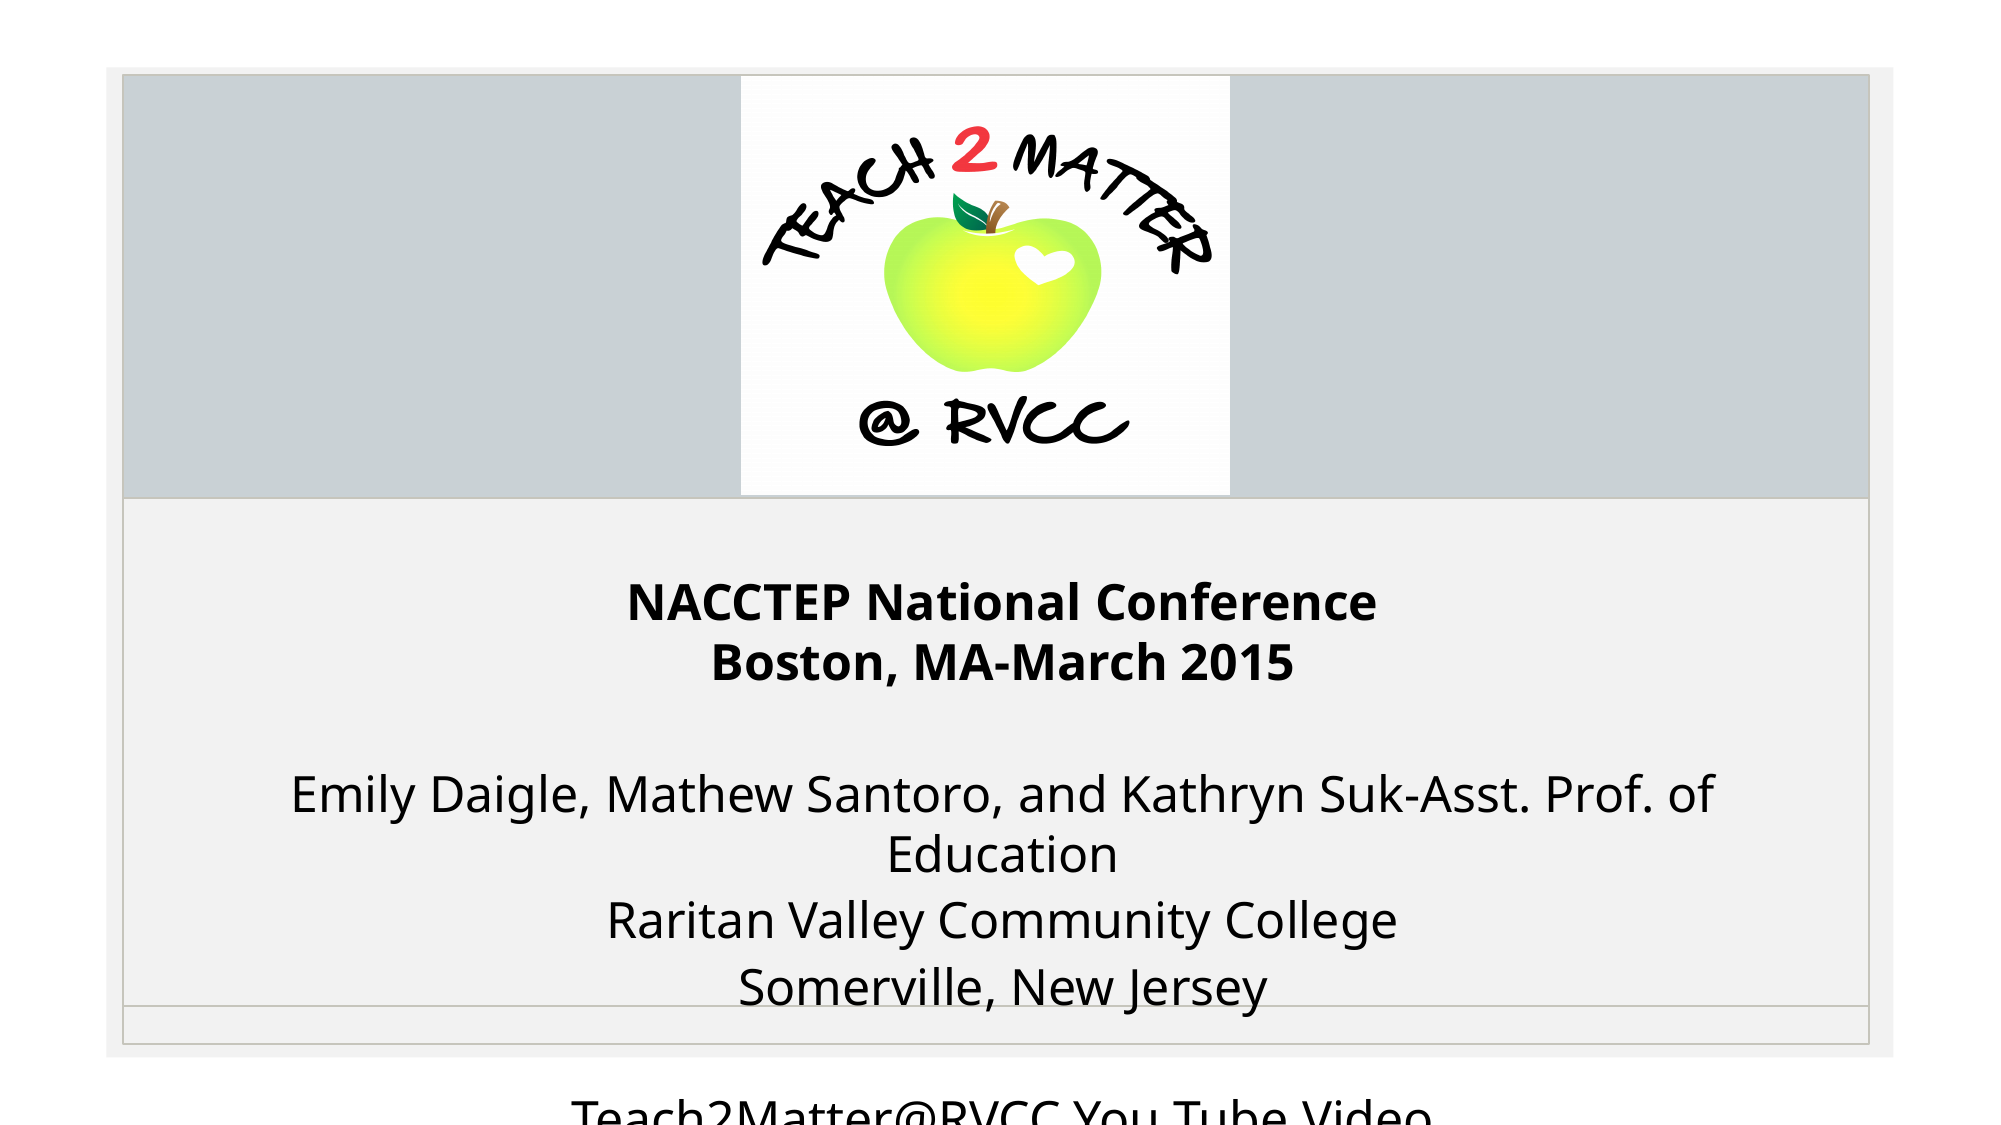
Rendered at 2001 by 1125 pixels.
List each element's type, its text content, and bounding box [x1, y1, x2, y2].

picture [741, 76, 1230, 495]
subtitle NACCTEP National Conference Boston, MA-March 2015 Emily Daigle, Mathew Santoro, and Kathryn Suk-Asst. Prof. of Education Raritan Valley Community College Somerville, New Jersey Teach2Matter@RVCC You Tube Video [200, 562, 1806, 1125]
